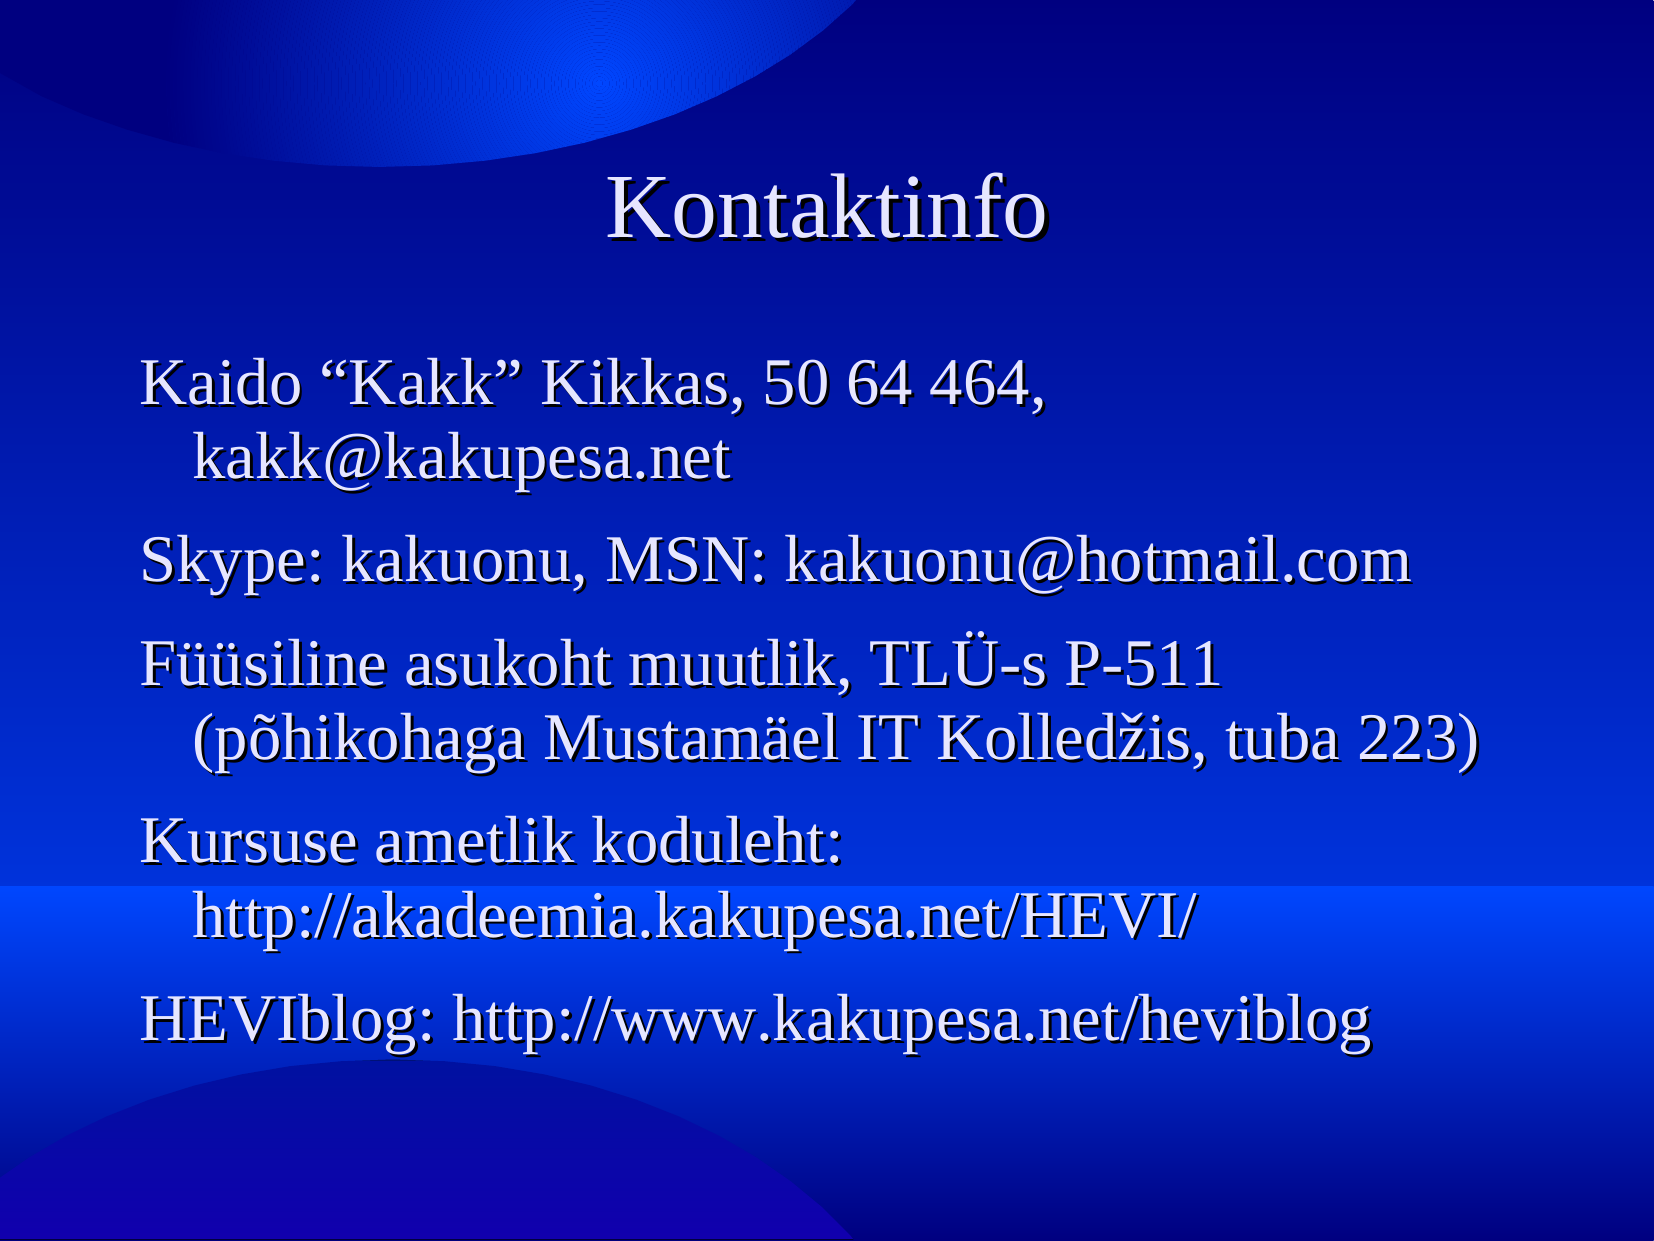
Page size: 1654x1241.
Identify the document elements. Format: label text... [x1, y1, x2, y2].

list Kaido “Kakk” Kikkas, 50 64 464, kakk@kakupesa.net Skype: kakuonu, MSN: kakuonu@hotmail.com Füüsiline asukoht muutlik, TLÜ-s P-511 (põhikohaga Mustamäel IT Kolledžis, tuba 223) Kursuse ametlik koduleht: http://akadeemia.kakupesa.net/HEVI/ HEVIblog: http://www.kakupesa.net/heviblog [121, 344, 1534, 1127]
title Kontaktinfo [121, 102, 1534, 311]
